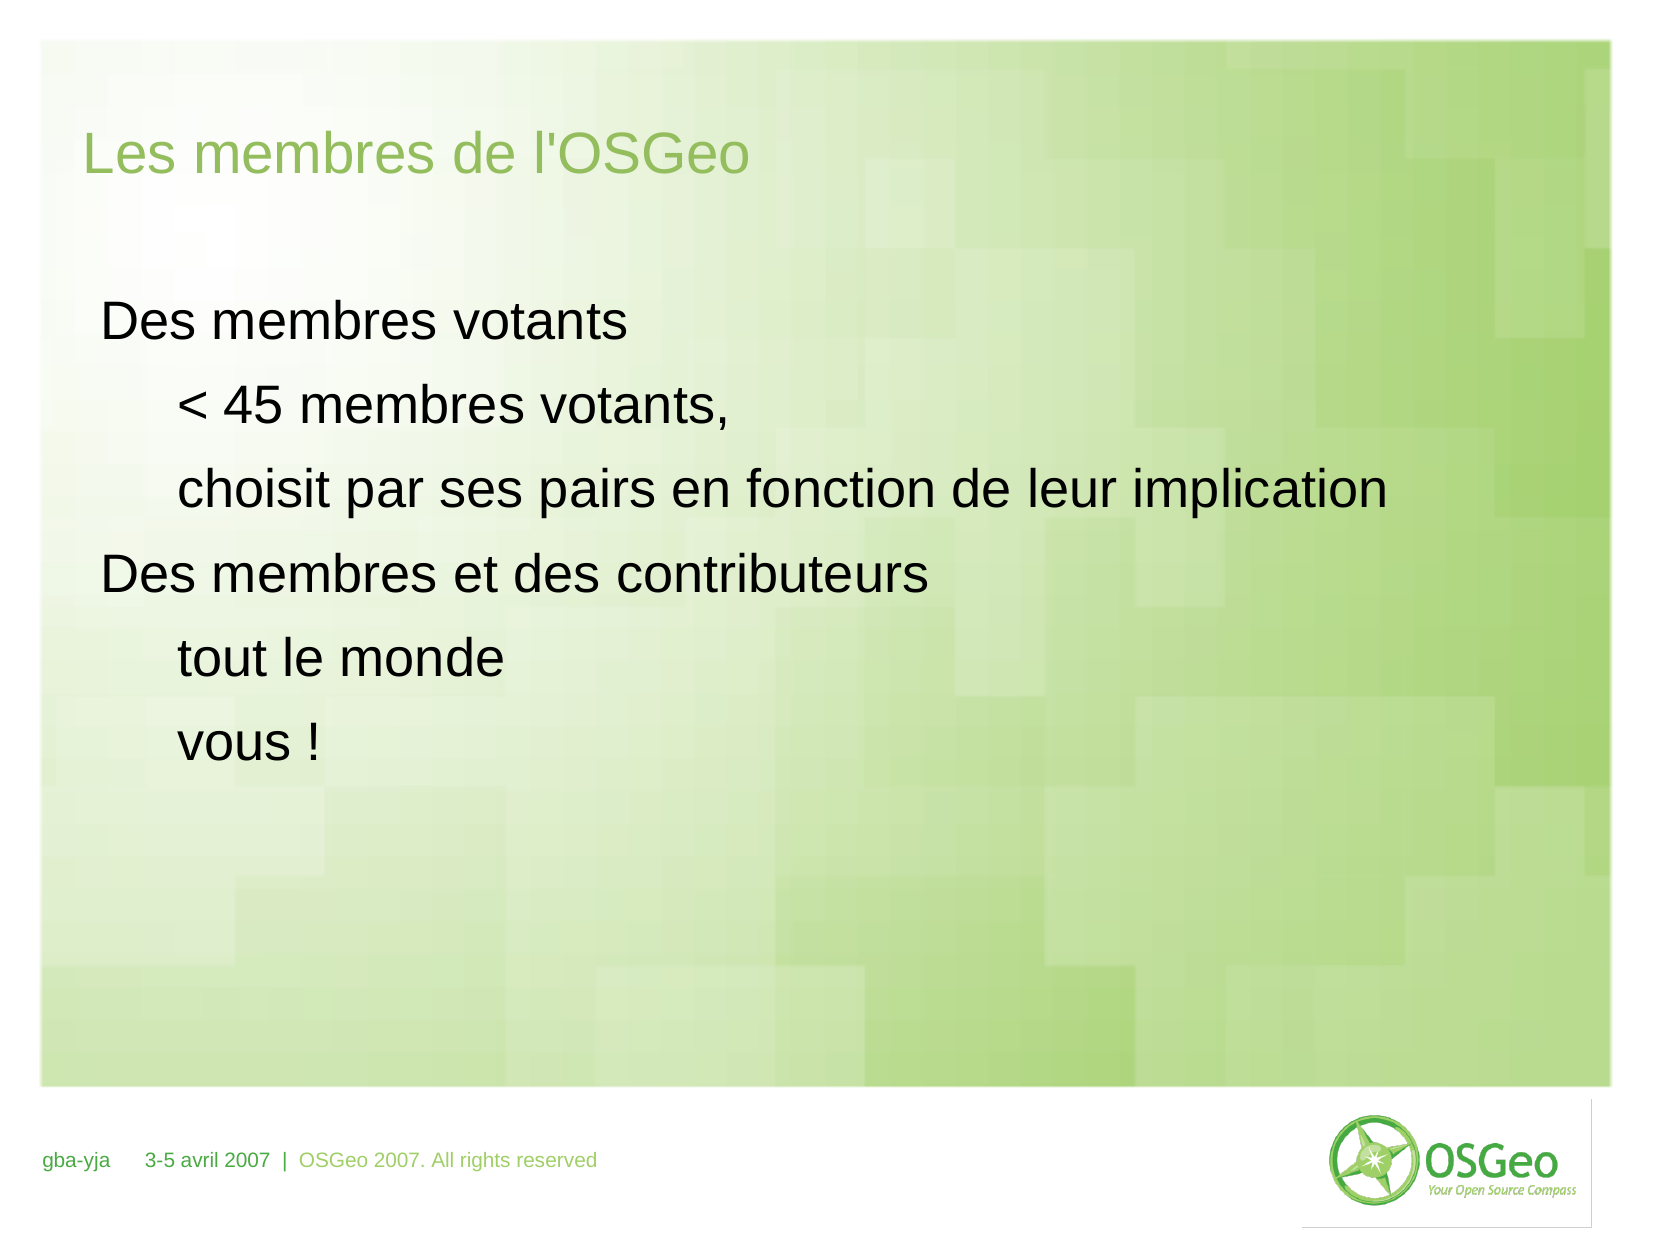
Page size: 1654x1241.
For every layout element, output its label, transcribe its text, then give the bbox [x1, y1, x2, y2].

title Les membres de l'OSGeo [82, 49, 1571, 257]
picture [0, 1, 1654, 1239]
list Des membres votants < 45 membres votants, choisit par ses pairs en fonction de leur implication Des membres et des contributeurs tout le monde vous ! [82, 290, 1571, 1109]
